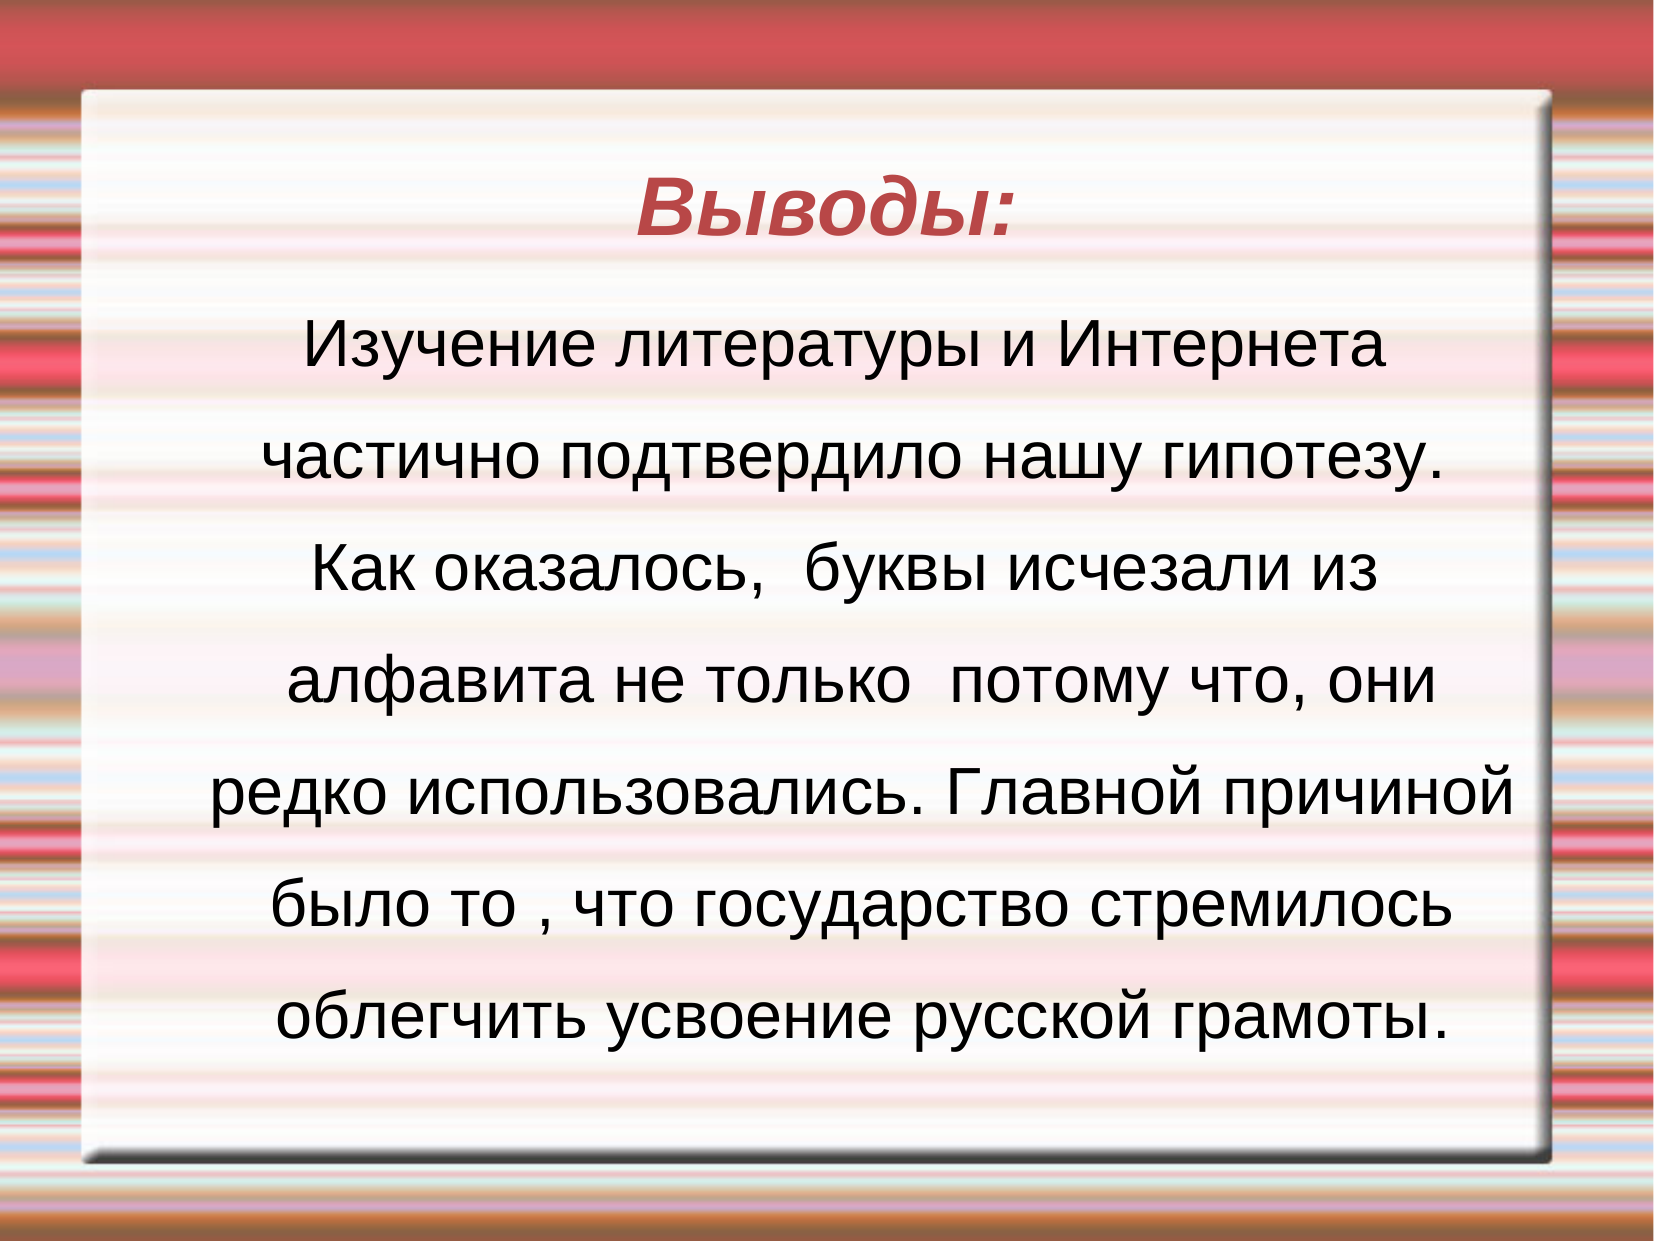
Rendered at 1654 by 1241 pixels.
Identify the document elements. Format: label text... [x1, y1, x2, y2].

subtitle Изучение литературы и Интернета частично подтвердило нашу гипотезу. Как оказалось, буквы исчезали из алфавита не только потому что, они редко использовались. Главной причиной было то , что государство стремилось облегчить усвоение русской грамоты. [121, 286, 1534, 1185]
title Выводы: [121, 110, 1534, 286]
picture [0, 0, 1654, 1241]
